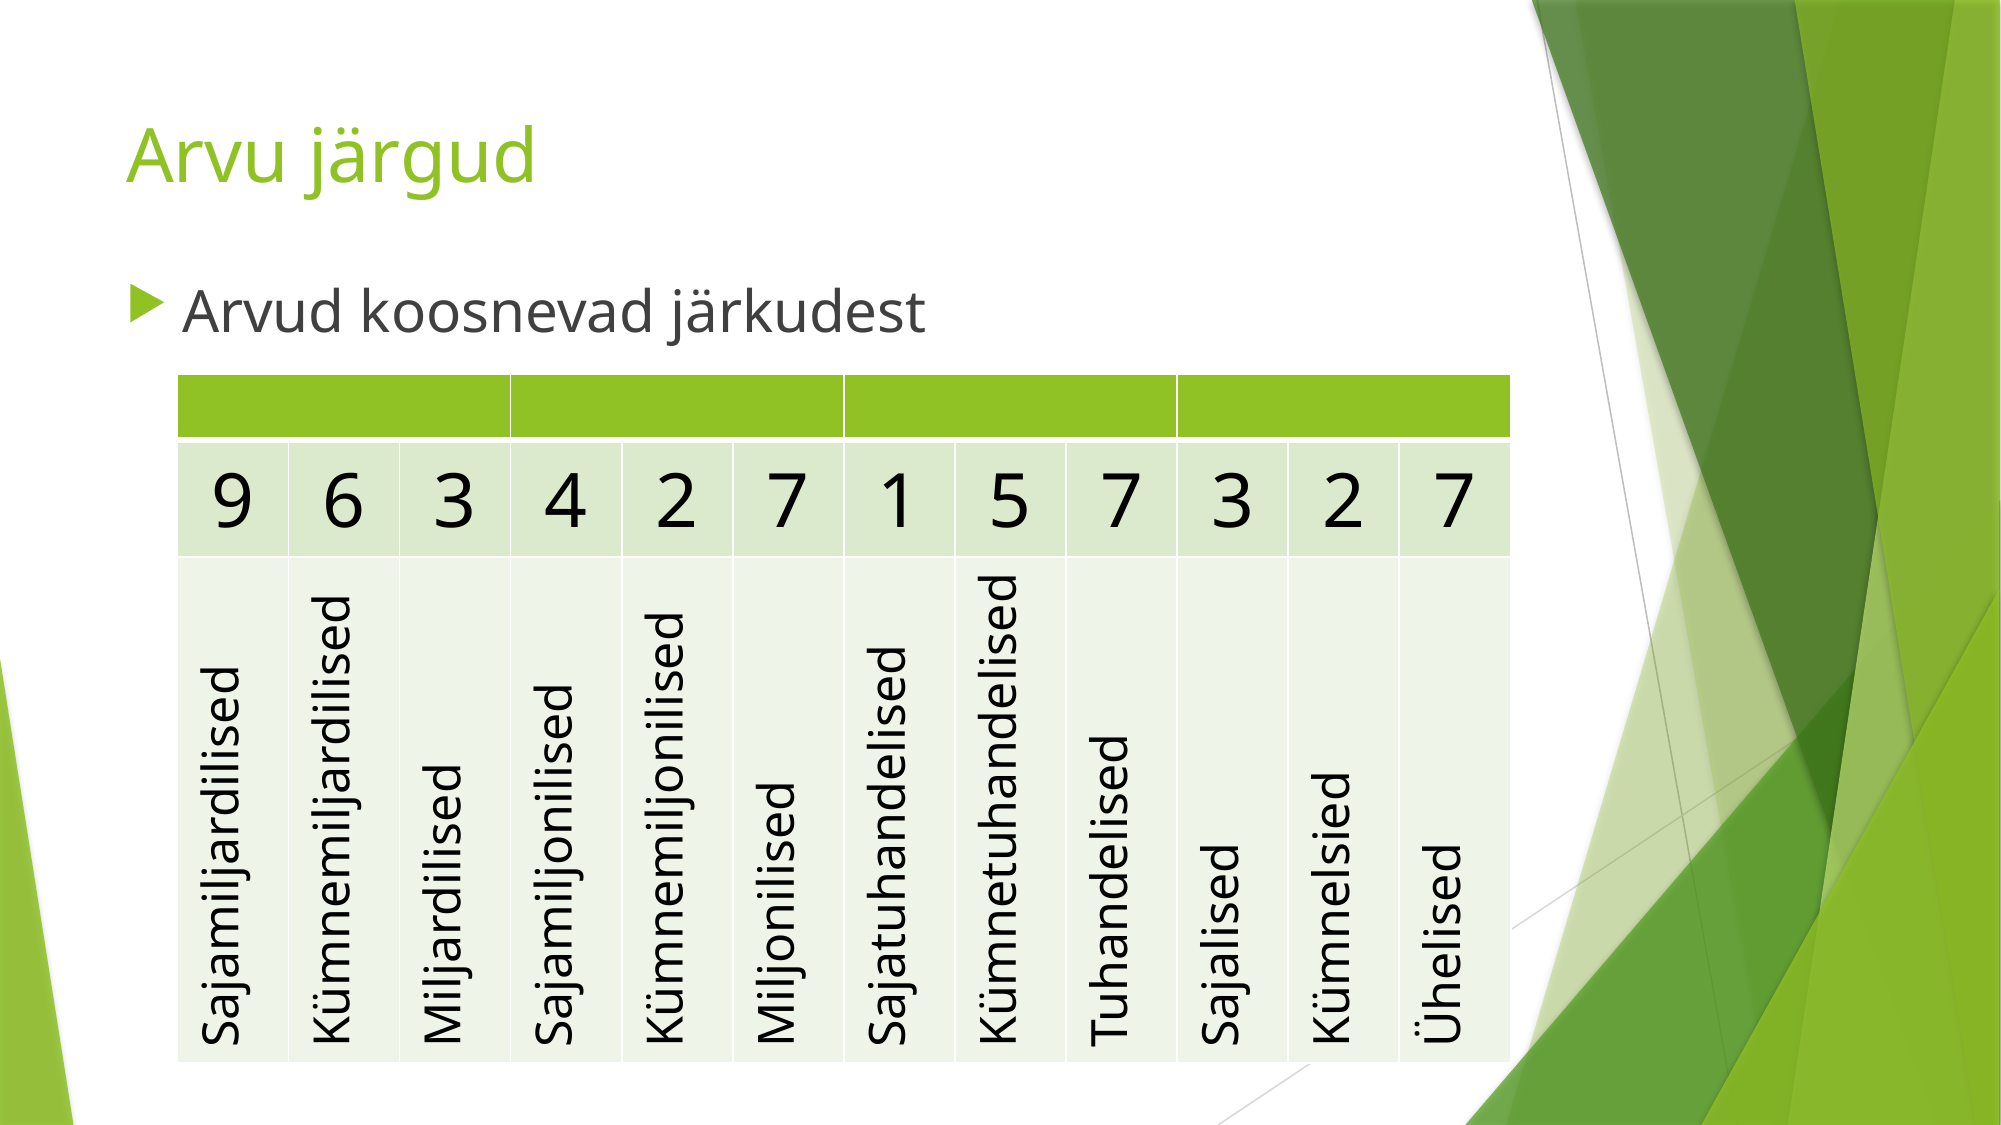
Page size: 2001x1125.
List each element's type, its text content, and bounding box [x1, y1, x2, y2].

table_cell 7 [734, 443, 843, 556]
table_cell Tuhandelised [1067, 558, 1176, 1062]
table_cell 1 [845, 443, 954, 556]
table_cell Sajamiljardilised [178, 558, 288, 1062]
table_cell Kümnemiljonilised [623, 558, 732, 1062]
table_cell 6 [289, 443, 399, 556]
table_cell Kümnemiljardilised [289, 558, 399, 1062]
table_cell 3 [1178, 443, 1287, 556]
table_cell 2 [1289, 443, 1398, 556]
table_cell Sajamiljonilised [511, 558, 621, 1062]
table_cell Kümnelsied [1289, 558, 1398, 1062]
title Arvu järgud [111, 99, 1522, 266]
table_cell 2 [623, 443, 732, 556]
table_cell Miljardilised [400, 558, 510, 1062]
table_cell 9 [178, 443, 288, 556]
table_cell Sajalised [1178, 558, 1287, 1062]
table_cell Ühelised [1400, 558, 1510, 1062]
table_cell 4 [511, 443, 621, 556]
table_cell 5 [956, 443, 1065, 556]
table_header [845, 375, 1176, 437]
table_cell Miljonilised [734, 558, 843, 1062]
table_cell 3 [400, 443, 510, 556]
table_cell 7 [1400, 443, 1510, 556]
table_header [511, 375, 843, 437]
table_cell 7 [1067, 443, 1176, 556]
table_cell Sajatuhandelised [845, 558, 954, 1062]
table_header [178, 375, 510, 437]
table_cell Kümnetuhandelised [956, 558, 1065, 1062]
table_header [1178, 375, 1510, 437]
list Arvud koosnevad järkudest [111, 266, 1522, 904]
